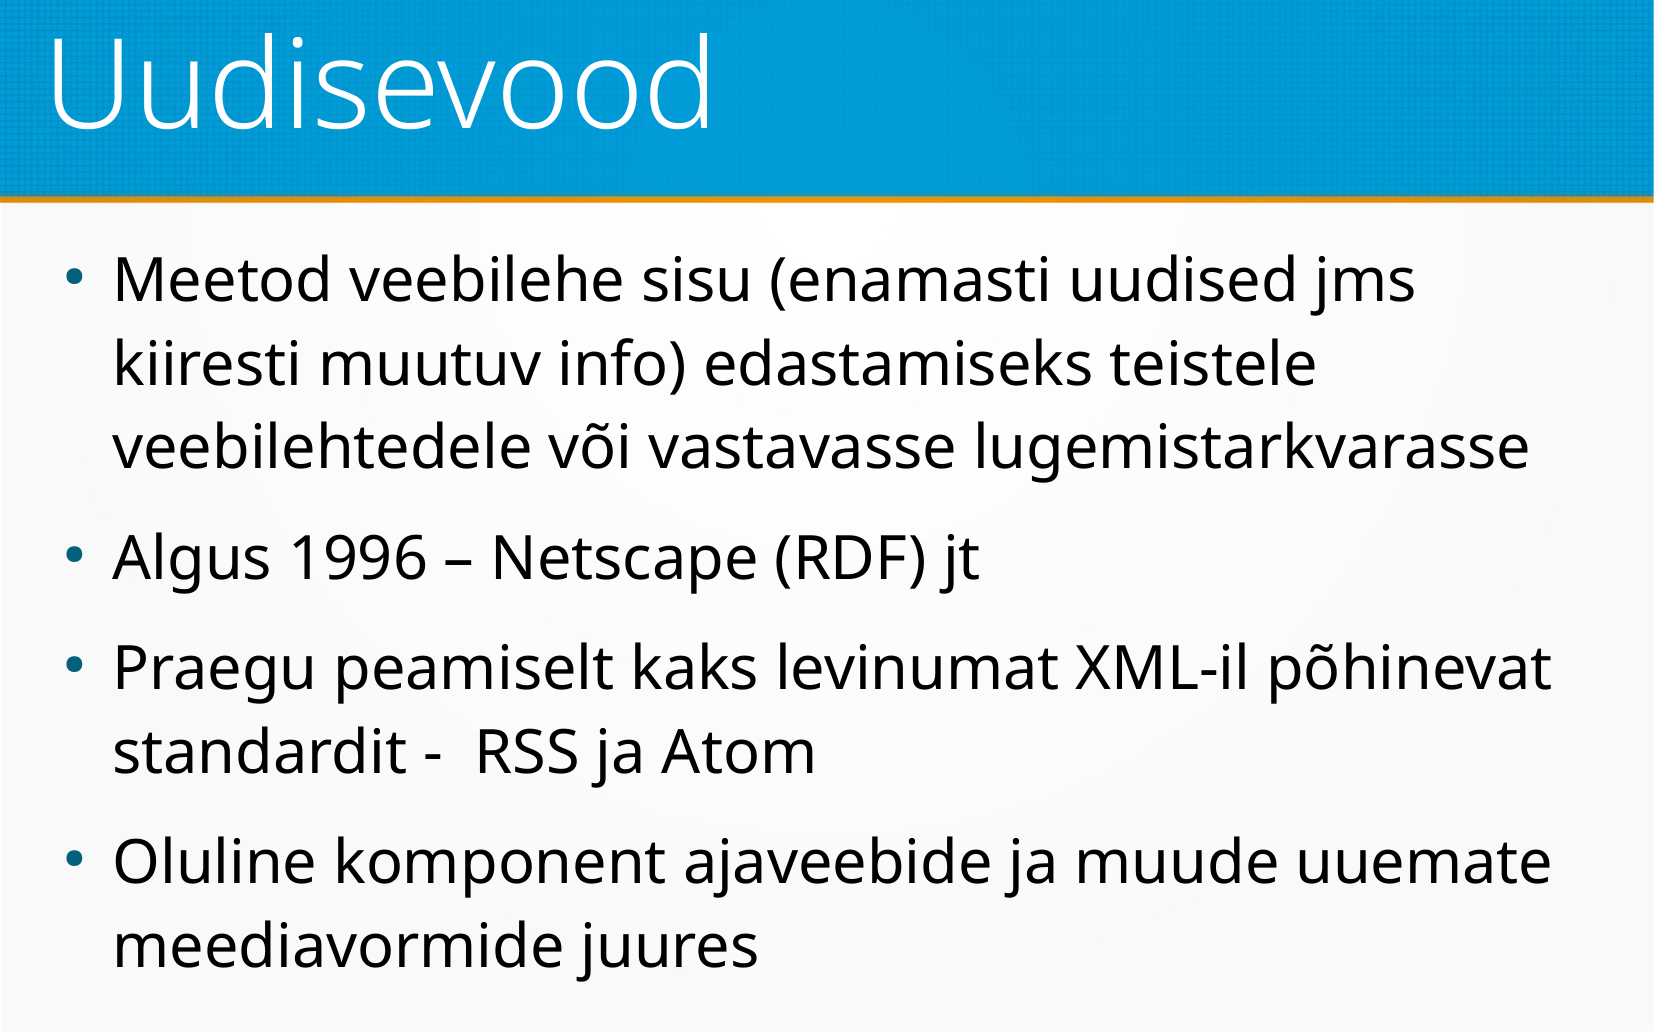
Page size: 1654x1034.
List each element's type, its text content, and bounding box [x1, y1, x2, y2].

title Uudisevood [43, 0, 1619, 166]
picture [0, 195, 1654, 1034]
list Meetod veebilehe sisu (enamasti uudised jms kiiresti muutuv info) edastamiseks teistele veebilehtedele või vastavasse lugemistarkvarasse Algus 1996 – Netscape (RDF) jt Praegu peamiselt kaks levinumat XML-il põhinevat standardit - RSS ja Atom Oluline komponent ajaveebide ja muude uuemate meediavormide juures [47, 236, 1607, 1002]
